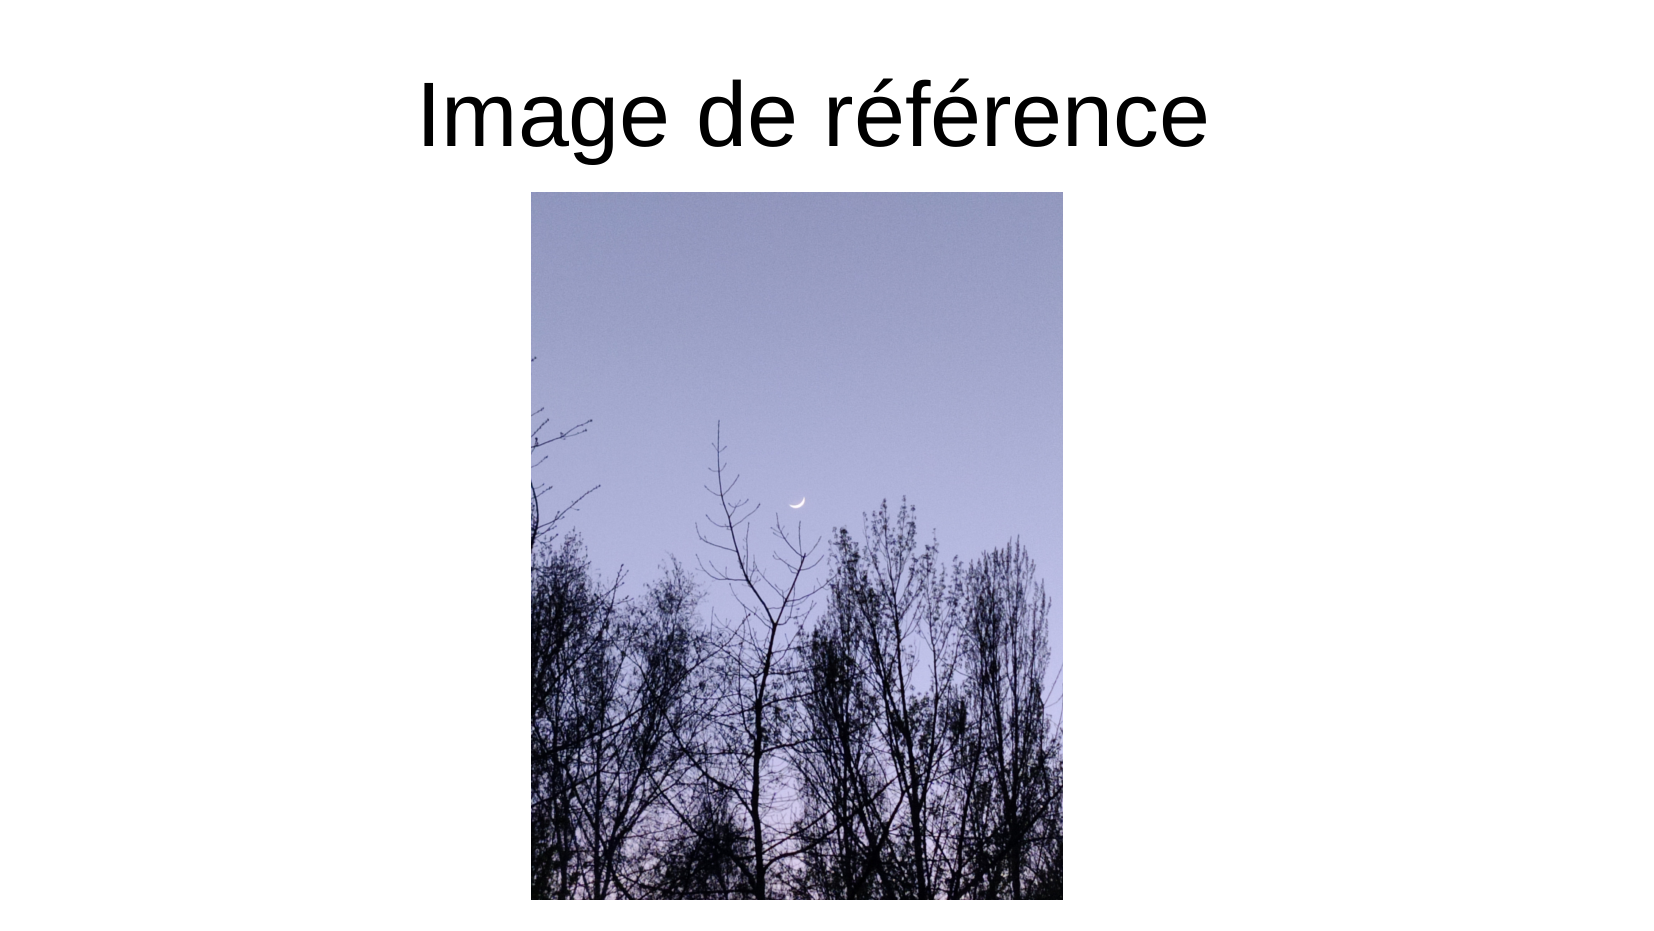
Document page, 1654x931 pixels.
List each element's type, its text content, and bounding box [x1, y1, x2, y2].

title Image de référence [82, 37, 1571, 193]
picture [531, 192, 1063, 900]
